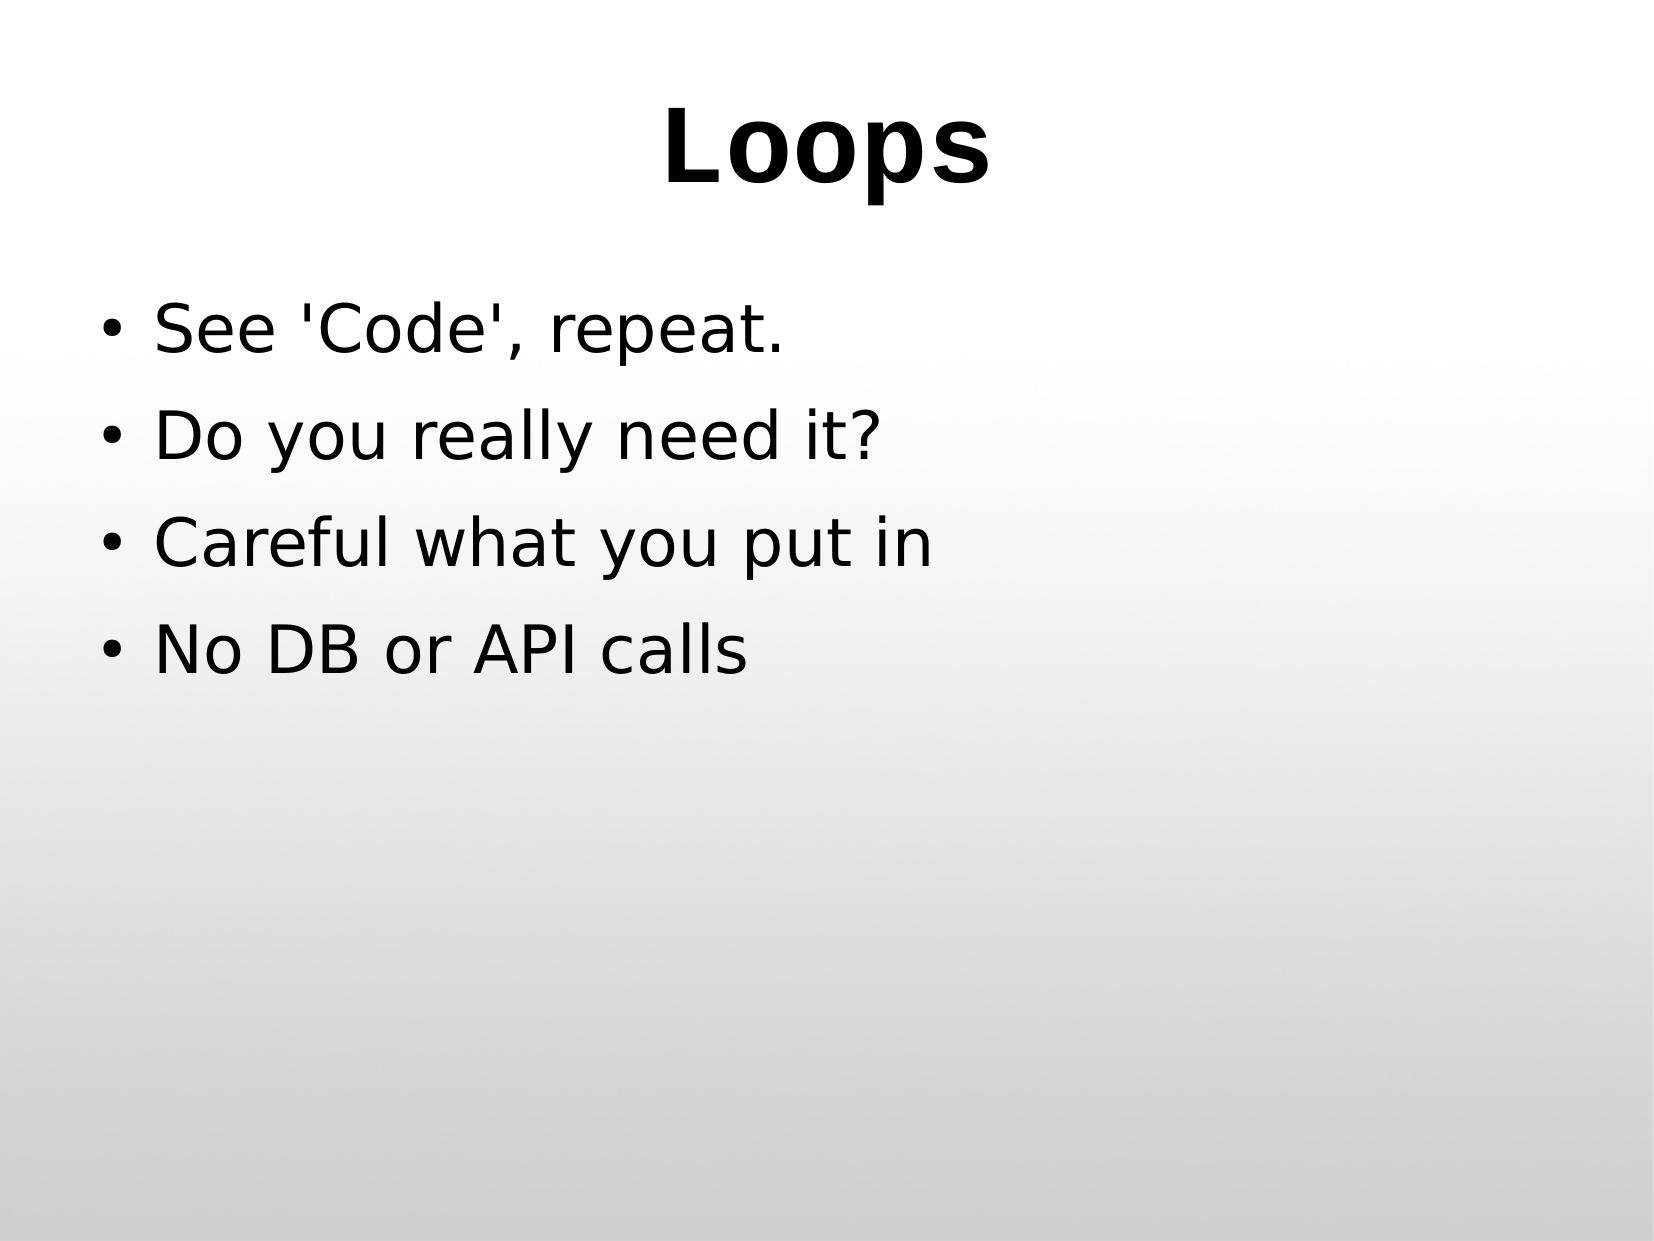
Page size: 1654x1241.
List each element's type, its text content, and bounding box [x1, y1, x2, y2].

title Loops [82, 49, 1571, 257]
list See 'Code', repeat. Do you really need it? Careful what you put in No DB or API calls [82, 290, 1571, 1010]
picture [0, 0, 1654, 1241]
